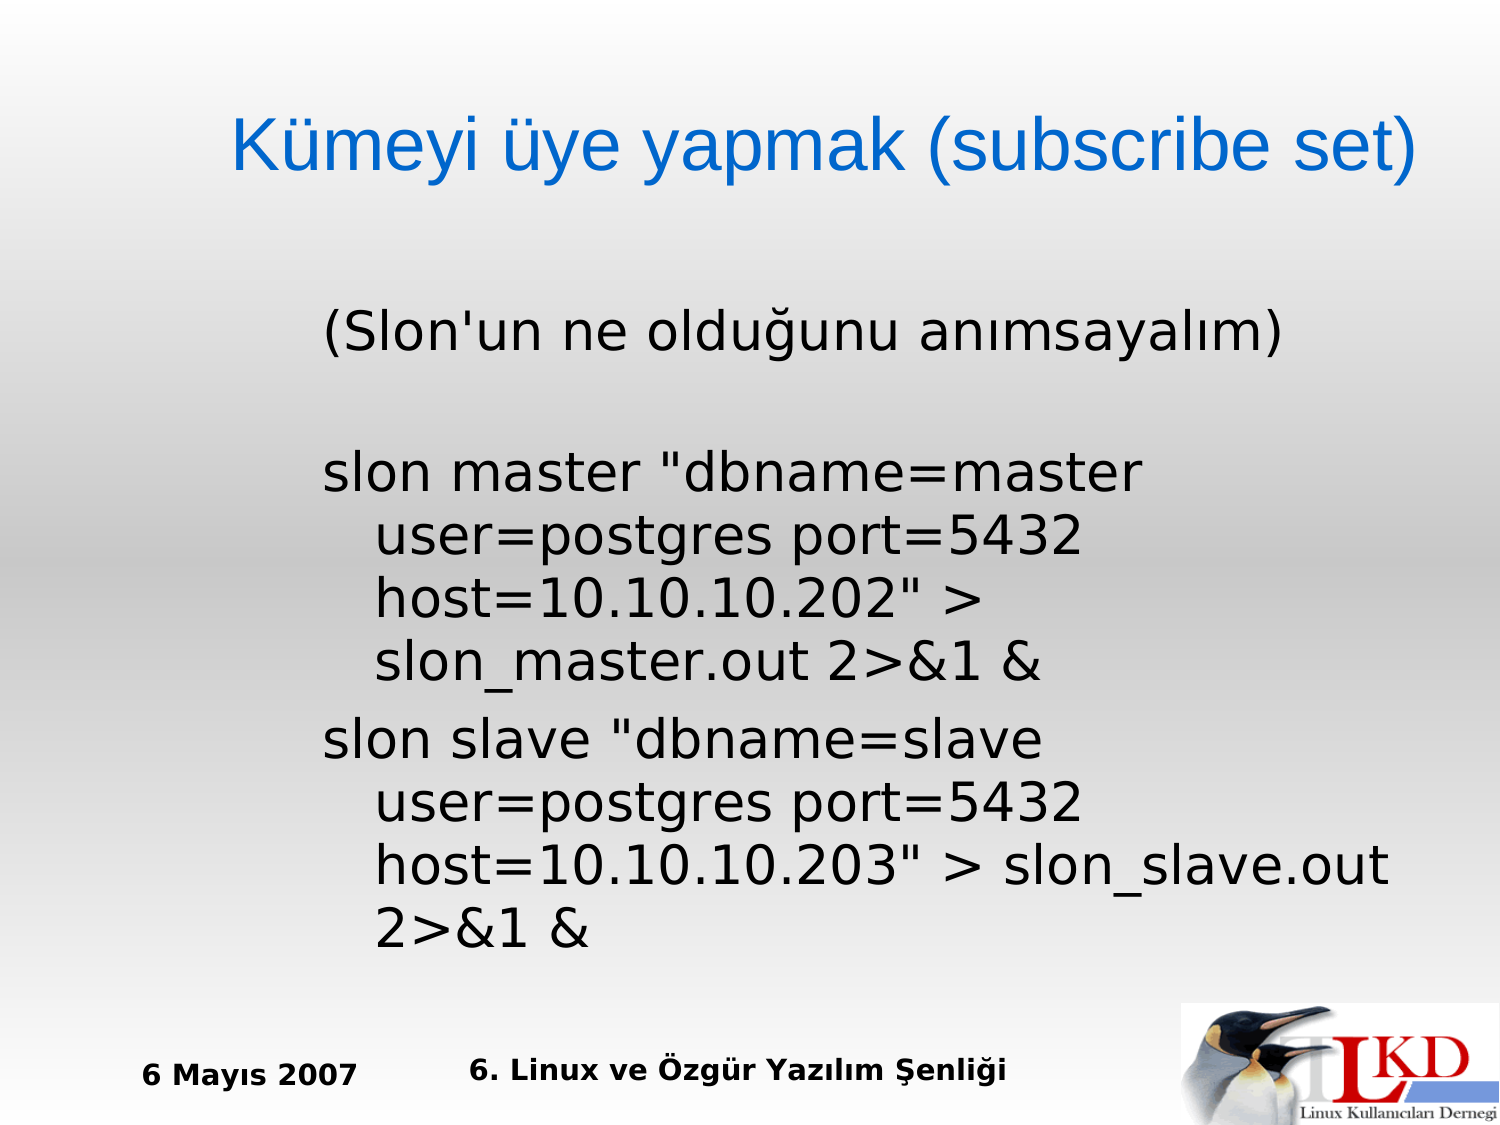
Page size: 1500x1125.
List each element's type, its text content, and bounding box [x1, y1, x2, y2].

title Kümeyi üye yapmak (subscribe set) [224, 49, 1425, 238]
picture [1181, 1003, 1499, 1125]
list (Slon'un ne olduğunu anımsayalım) slon master "dbname=master user=postgres port=5432 host=10.10.10.202" > slon_master.out 2>&1 & slon slave "dbname=slave user=postgres port=5432 host=10.10.10.203" > slon_slave.out 2>&1 & [224, 299, 1425, 1039]
